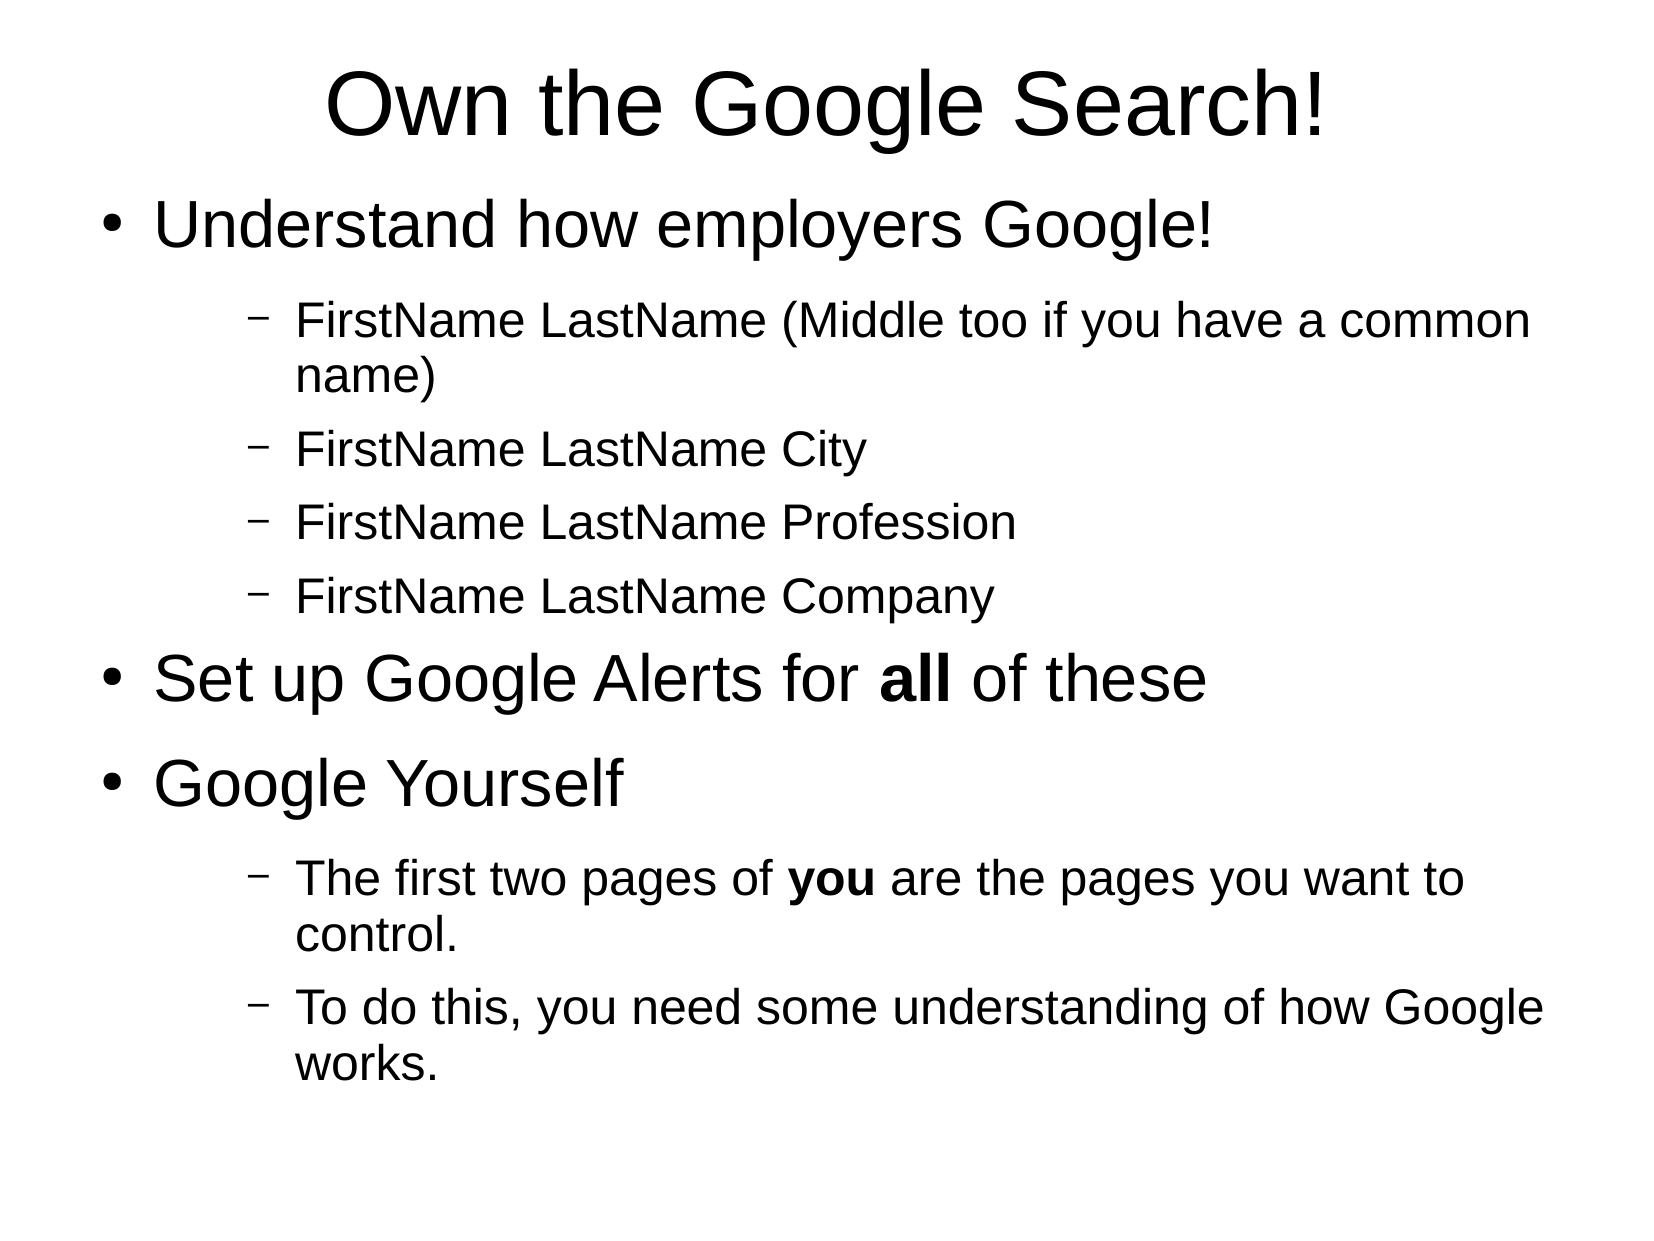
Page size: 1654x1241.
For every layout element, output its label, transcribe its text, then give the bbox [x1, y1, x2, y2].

list Understand how employers Google! FirstName LastName (Middle too if you have a common name) FirstName LastName City FirstName LastName Profession FirstName LastName Company Set up Google Alerts for all of these Google Yourself The first two pages of you are the pages you want to control. To do this, you need some understanding of how Google works. [82, 187, 1571, 1126]
title Own the Google Search! [82, 52, 1571, 155]
